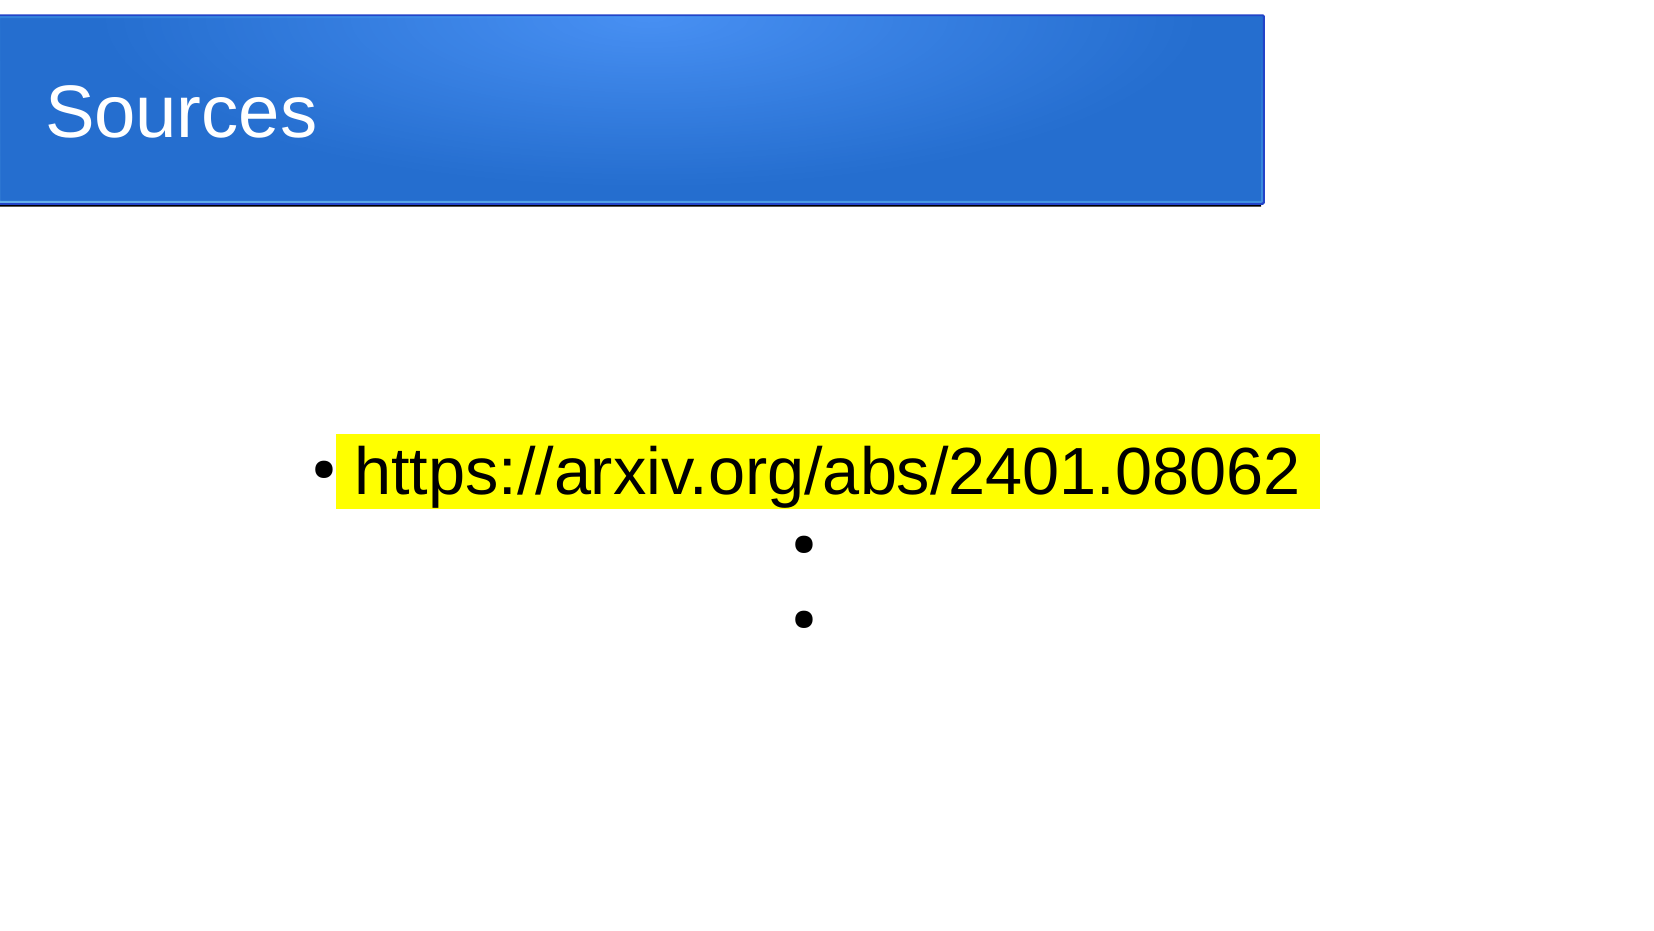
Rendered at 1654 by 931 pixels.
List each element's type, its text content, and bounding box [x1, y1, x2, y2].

subtitle https://arxiv.org/abs/2401.08062 [71, 210, 1561, 883]
title Sources [45, 29, 1261, 196]
